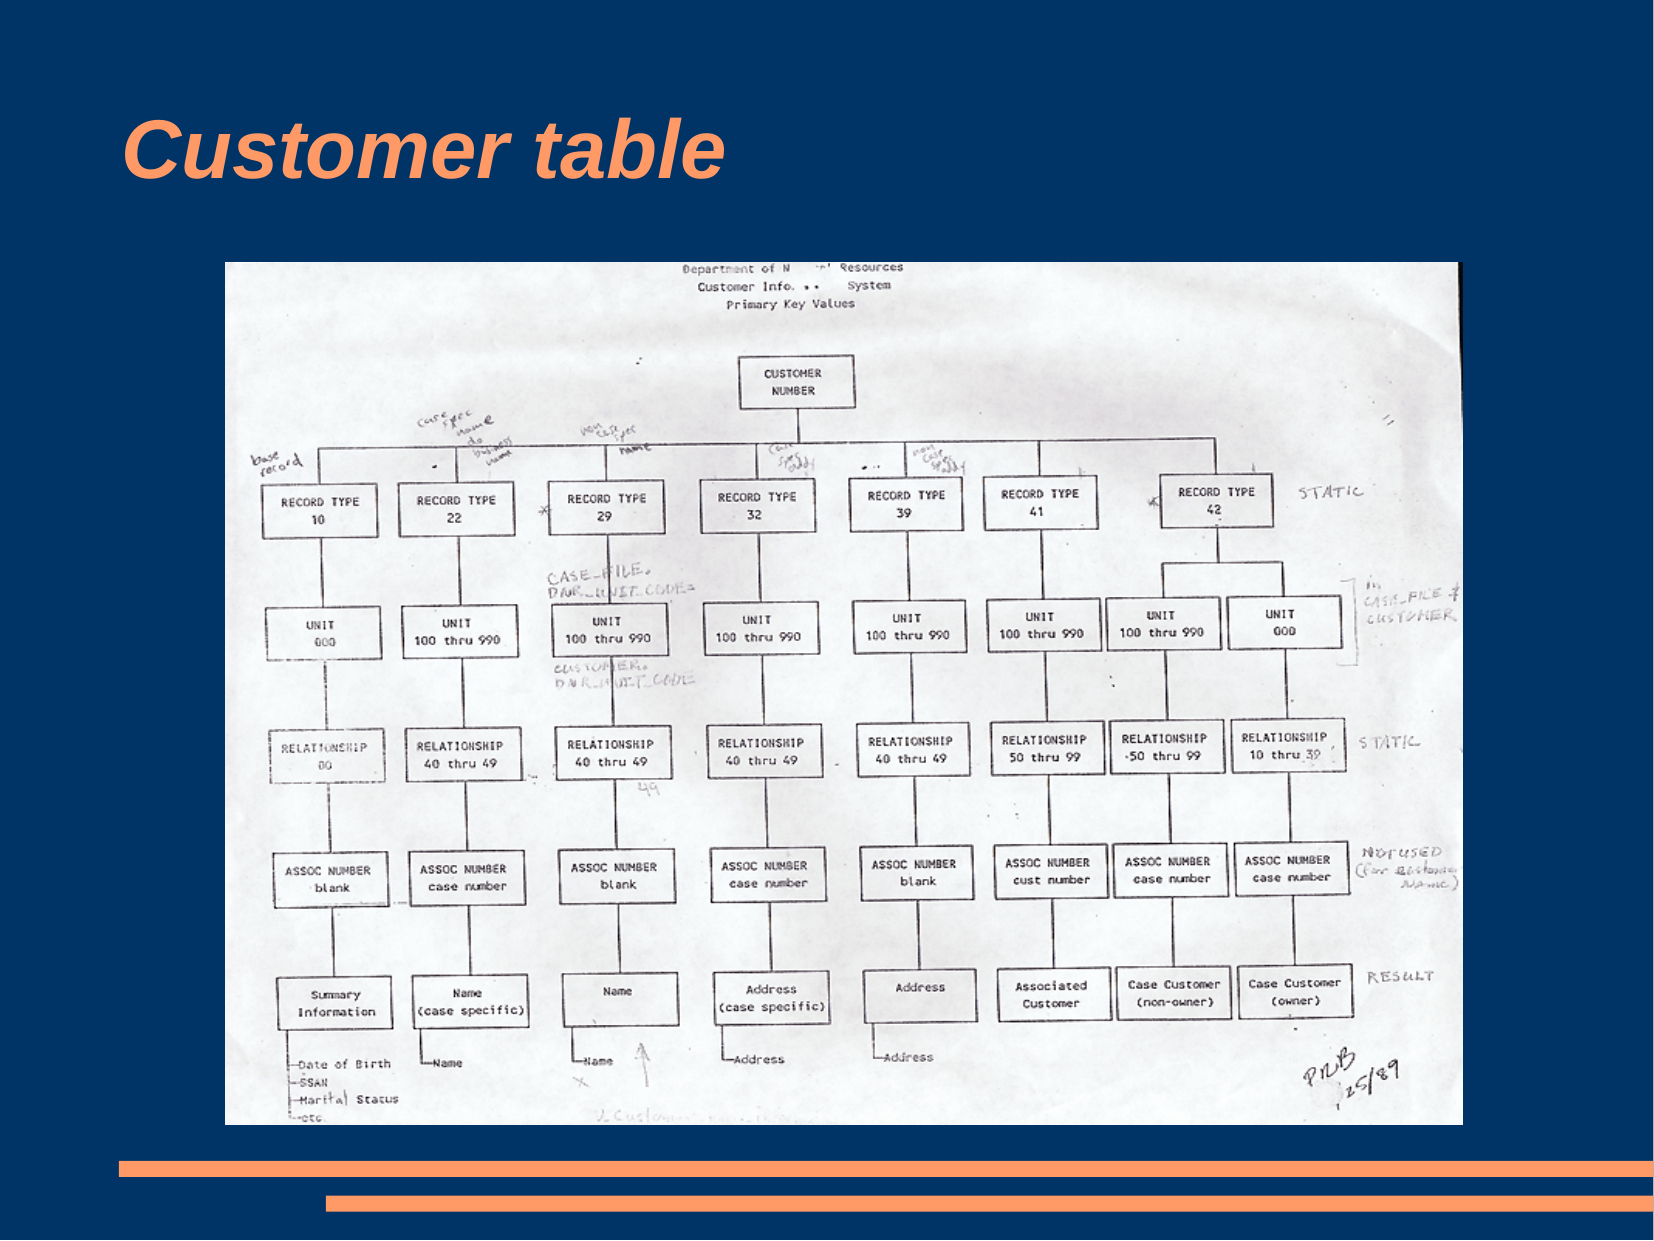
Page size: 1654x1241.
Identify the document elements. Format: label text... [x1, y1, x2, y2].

title Customer table [121, 53, 1534, 247]
picture [225, 262, 1463, 1126]
